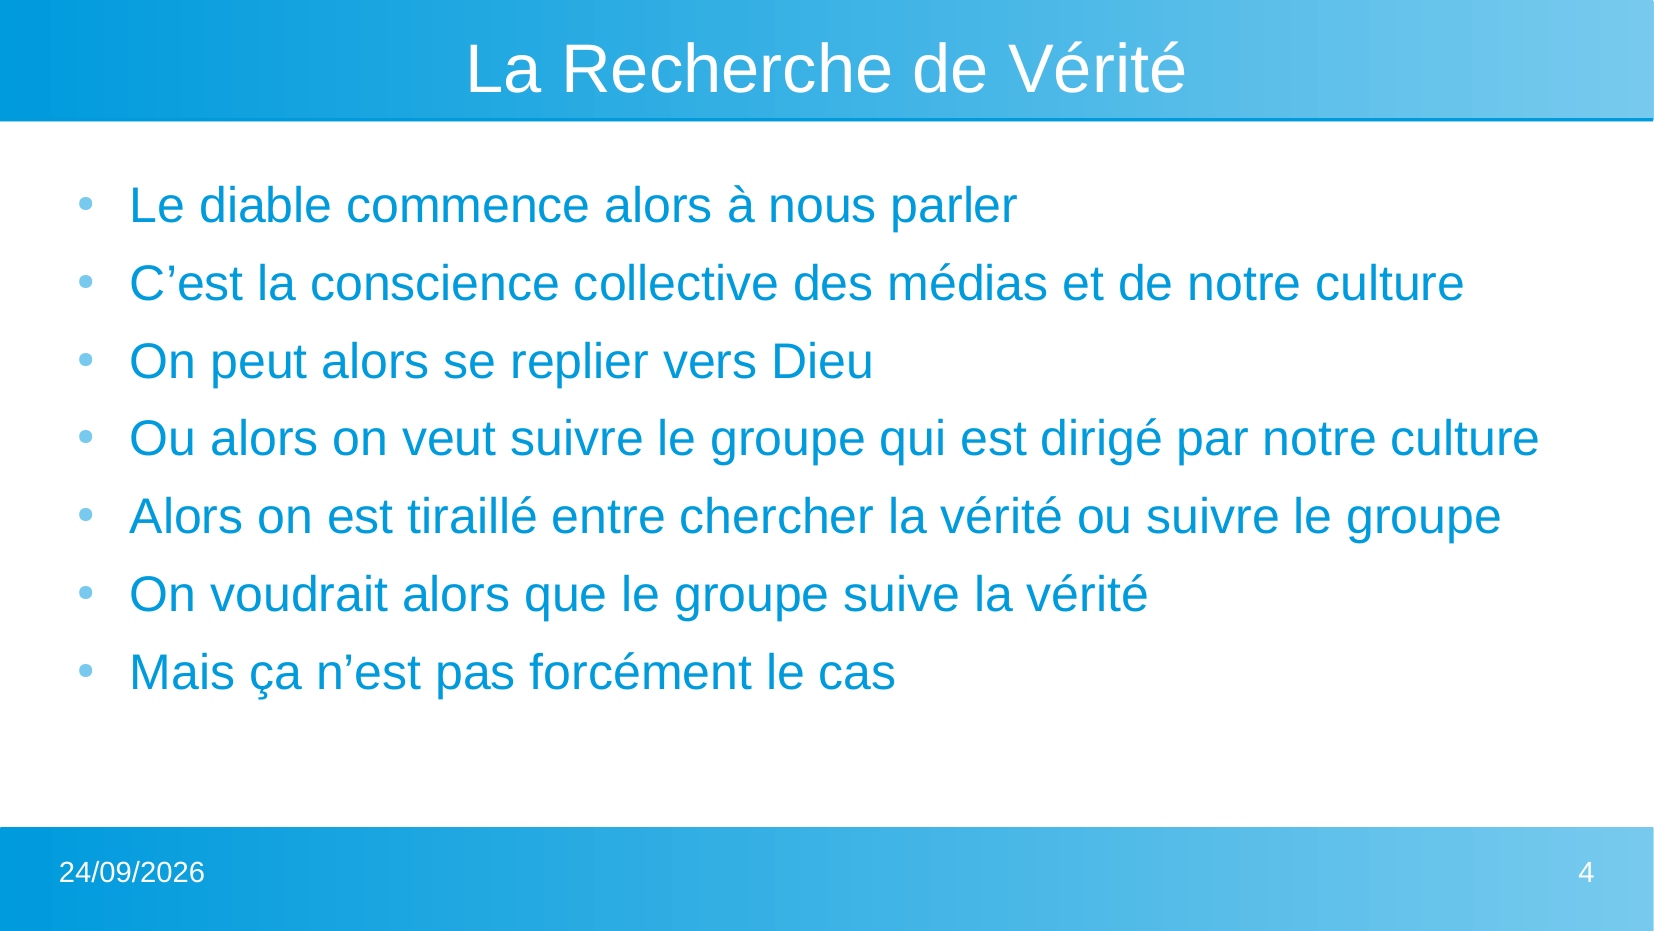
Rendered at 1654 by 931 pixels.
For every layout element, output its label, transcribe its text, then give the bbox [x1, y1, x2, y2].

list Le diable commence alors à nous parler C’est la conscience collective des médias et de notre culture On peut alors se replier vers Dieu Ou alors on veut suivre le groupe qui est dirigé par notre culture Alors on est tiraillé entre chercher la vérité ou suivre le groupe On voudrait alors que le groupe suive la vérité Mais ça n’est pas forcément le cas [59, 177, 1595, 768]
title La Recherche de Vérité [59, 29, 1595, 108]
